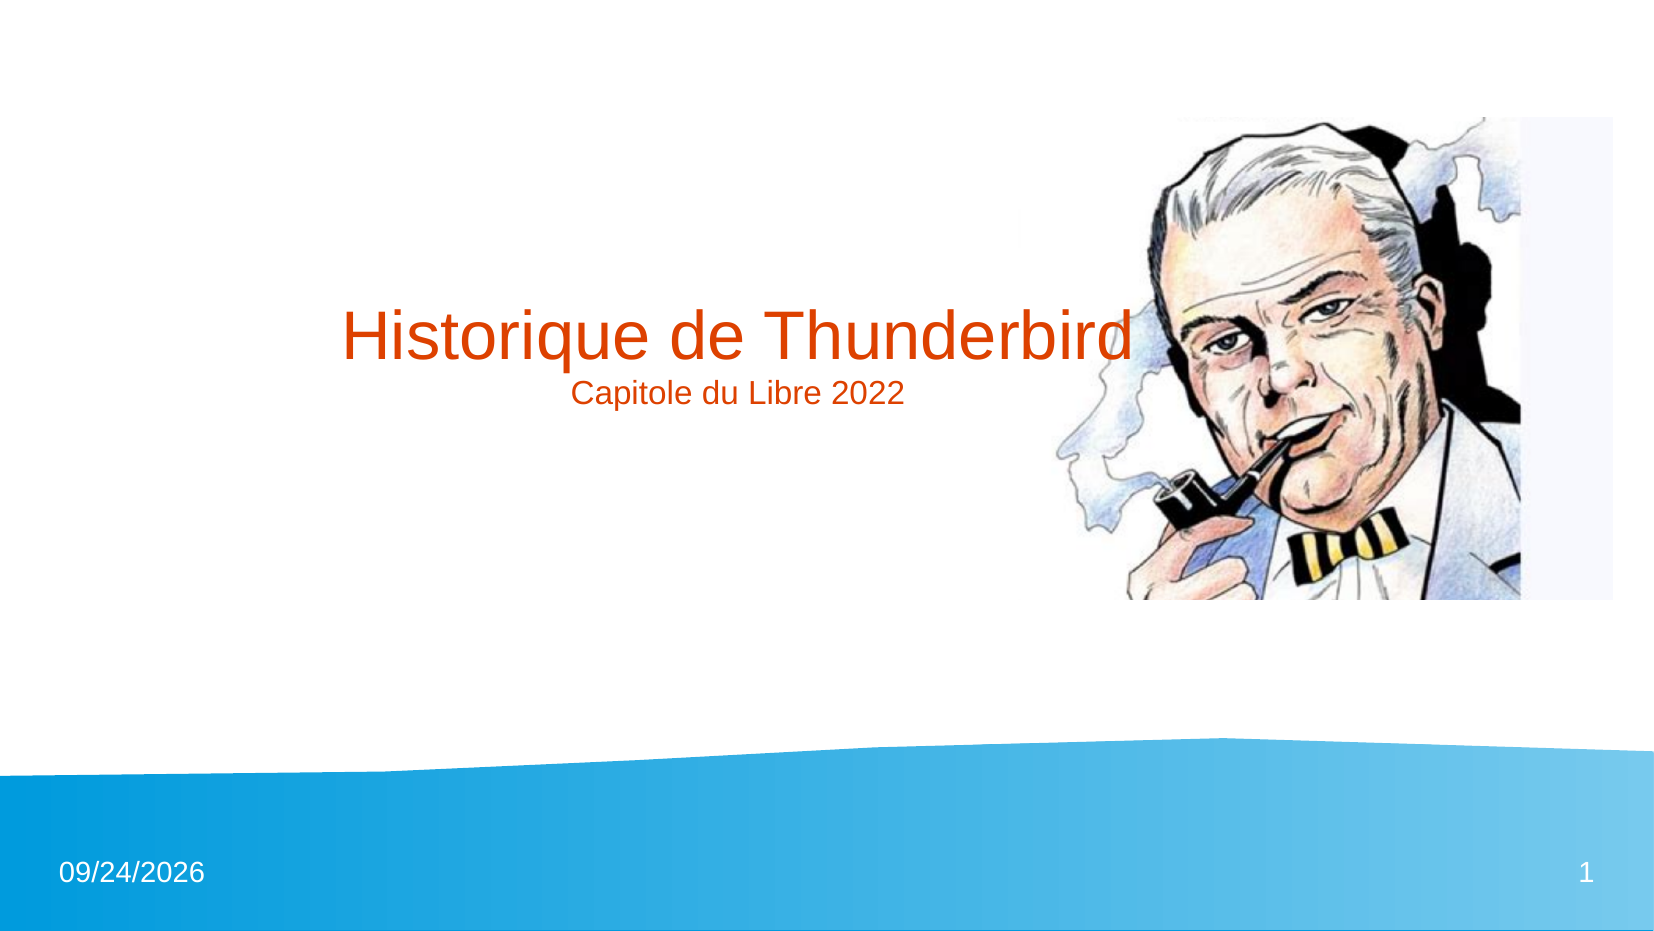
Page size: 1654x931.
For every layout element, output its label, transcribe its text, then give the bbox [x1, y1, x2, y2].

title Historique de Thunderbird Capitole du Libre 2022 [0, 265, 1477, 443]
picture [1018, 117, 1613, 601]
